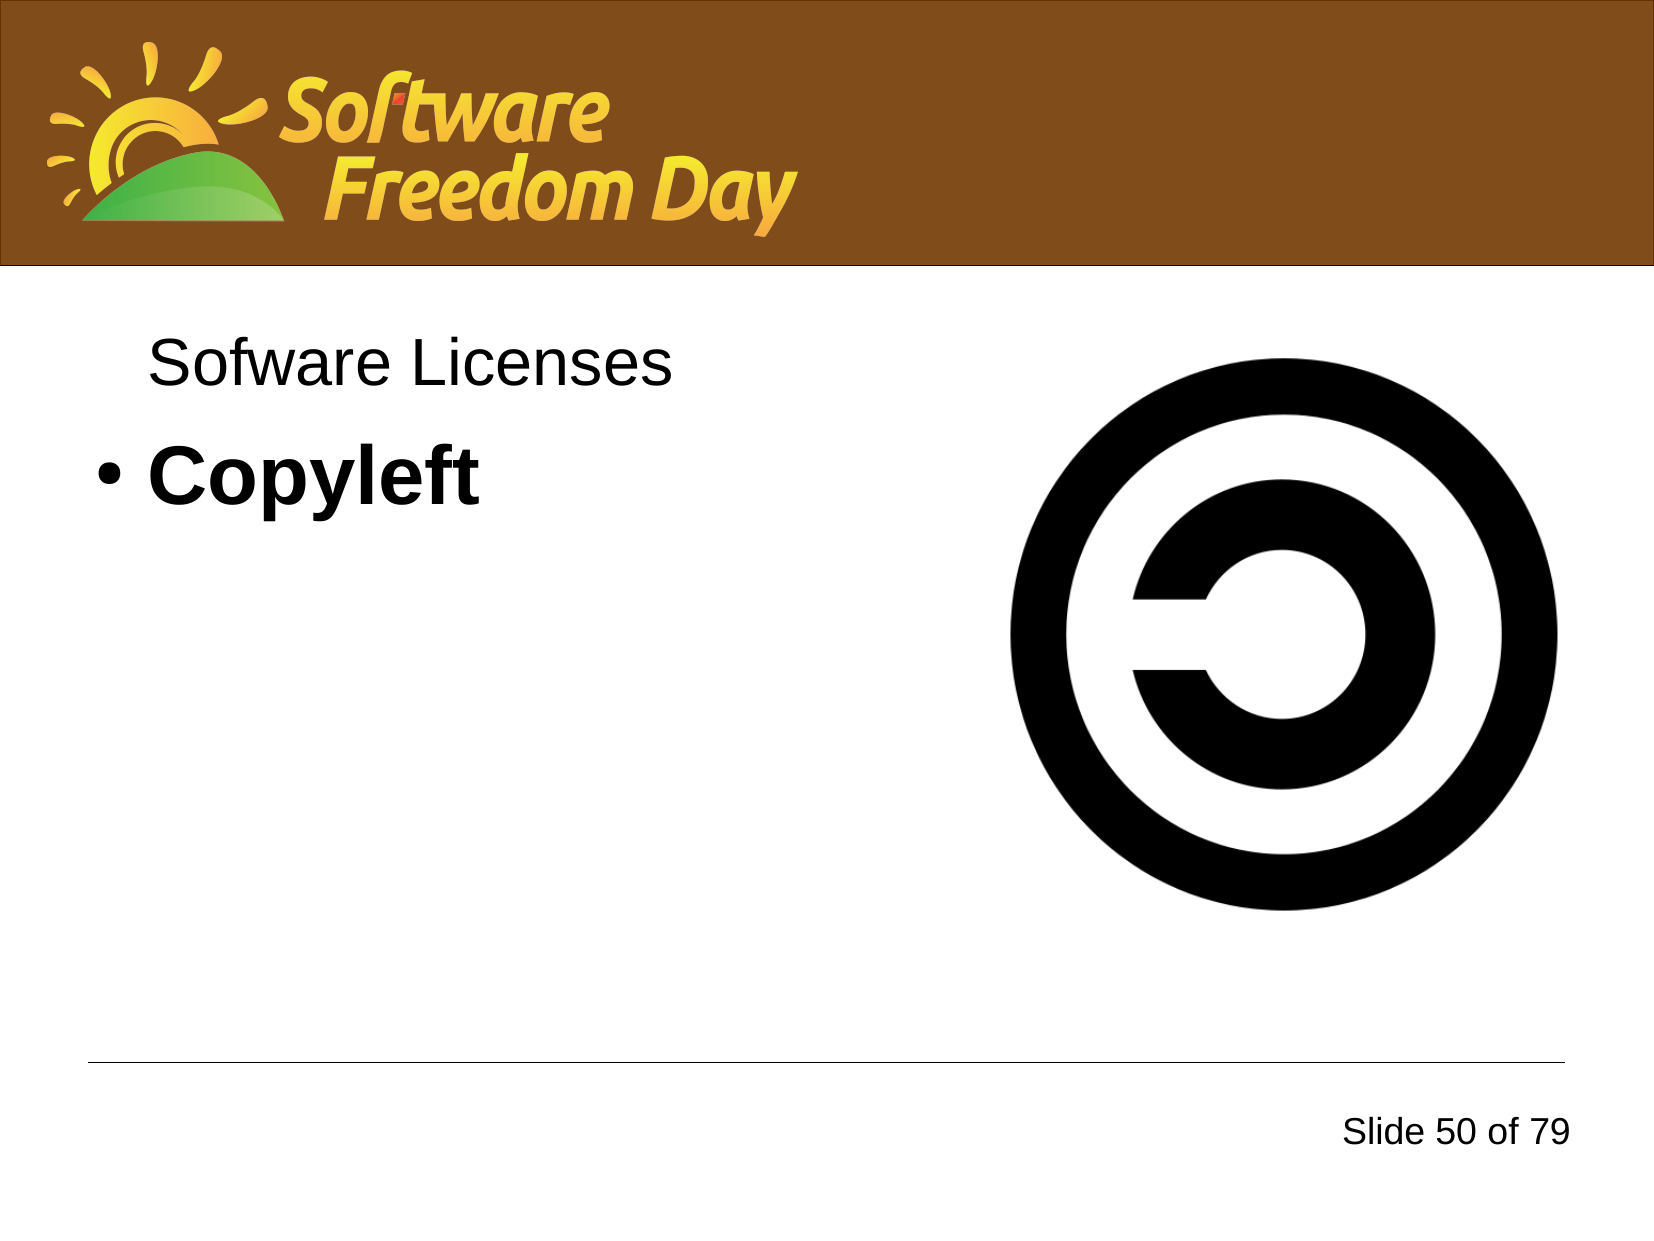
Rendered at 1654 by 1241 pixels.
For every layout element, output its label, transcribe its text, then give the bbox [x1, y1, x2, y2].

picture [1003, 354, 1565, 916]
list Sofware Licenses Copyleft [76, 324, 1004, 1045]
picture [47, 42, 798, 237]
